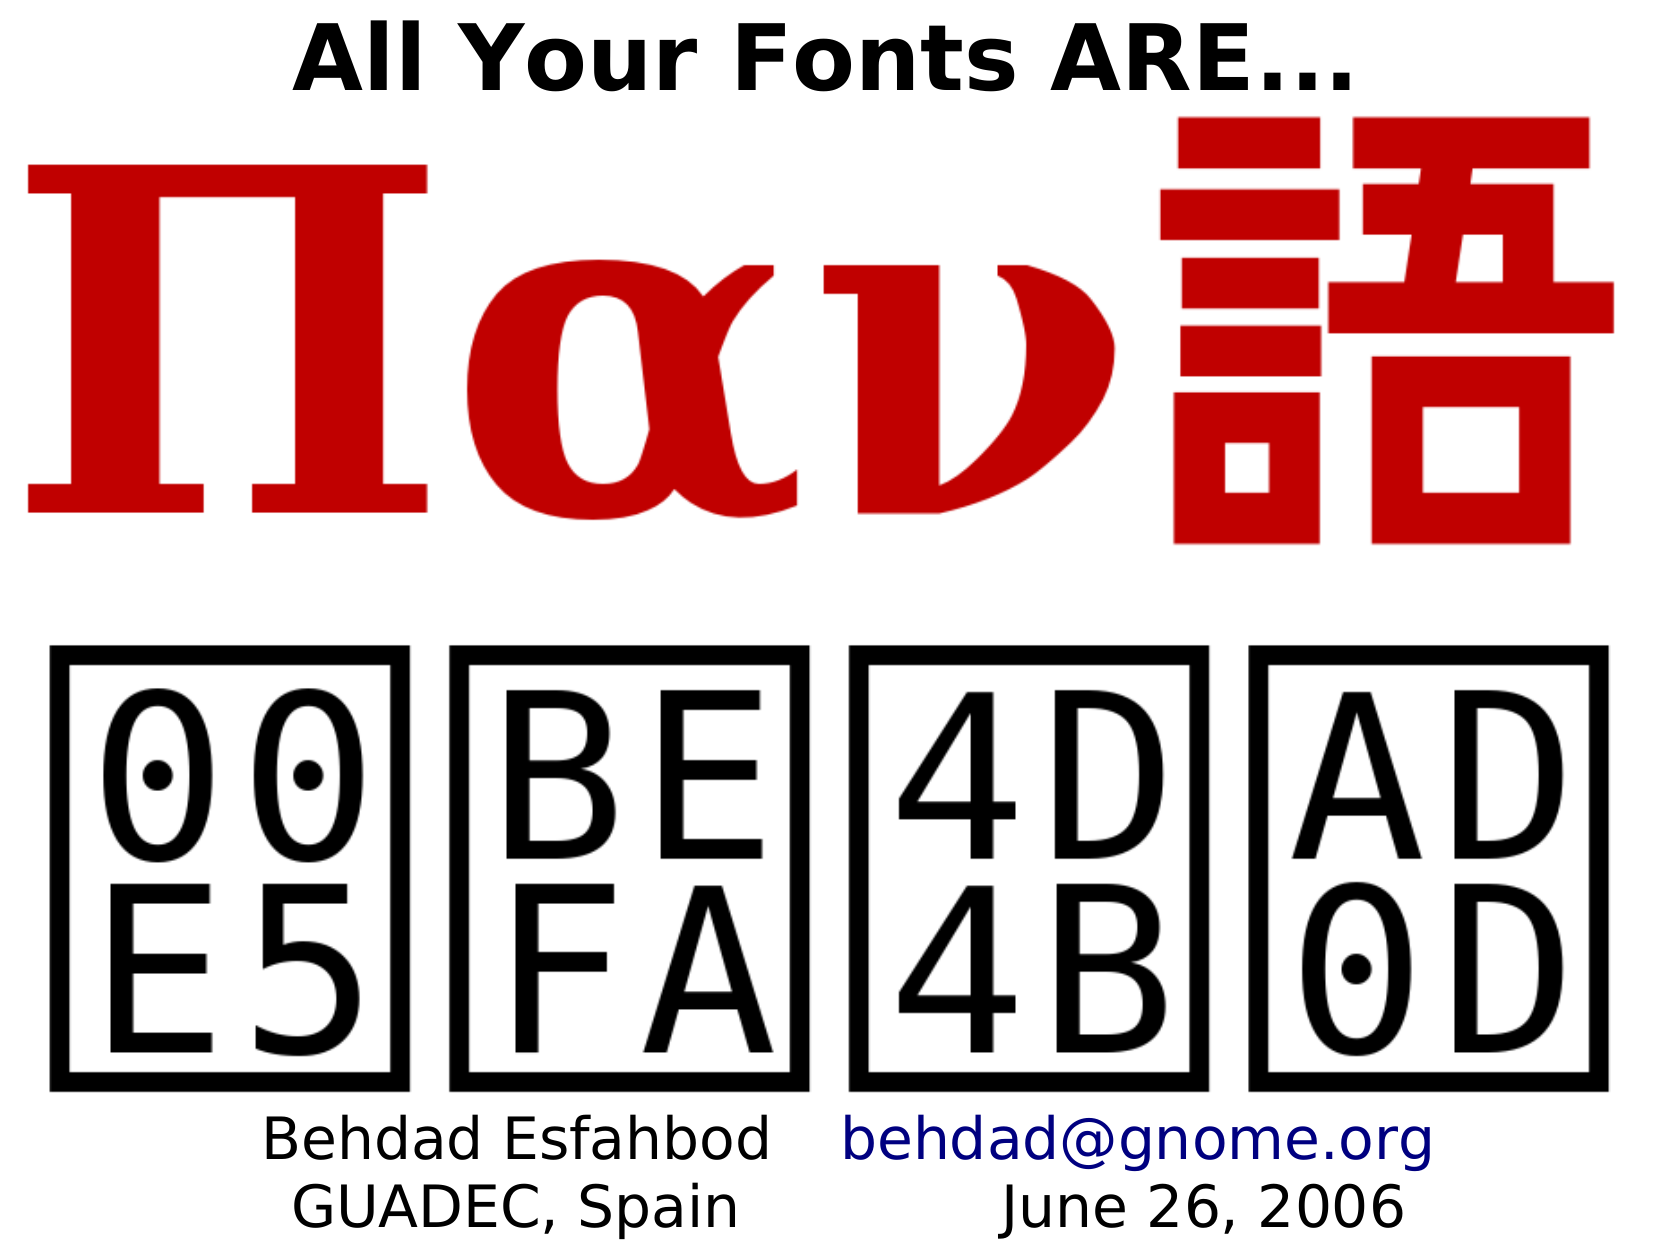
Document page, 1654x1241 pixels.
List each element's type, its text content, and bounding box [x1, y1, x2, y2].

picture [7, 36, 1652, 1105]
title All Your Fonts ARE... [82, 0, 1571, 163]
text_box Behdad Esfahbod behdad@gnome.org GUADEC, Spain June 26, 2006 [5, 1105, 1654, 1241]
